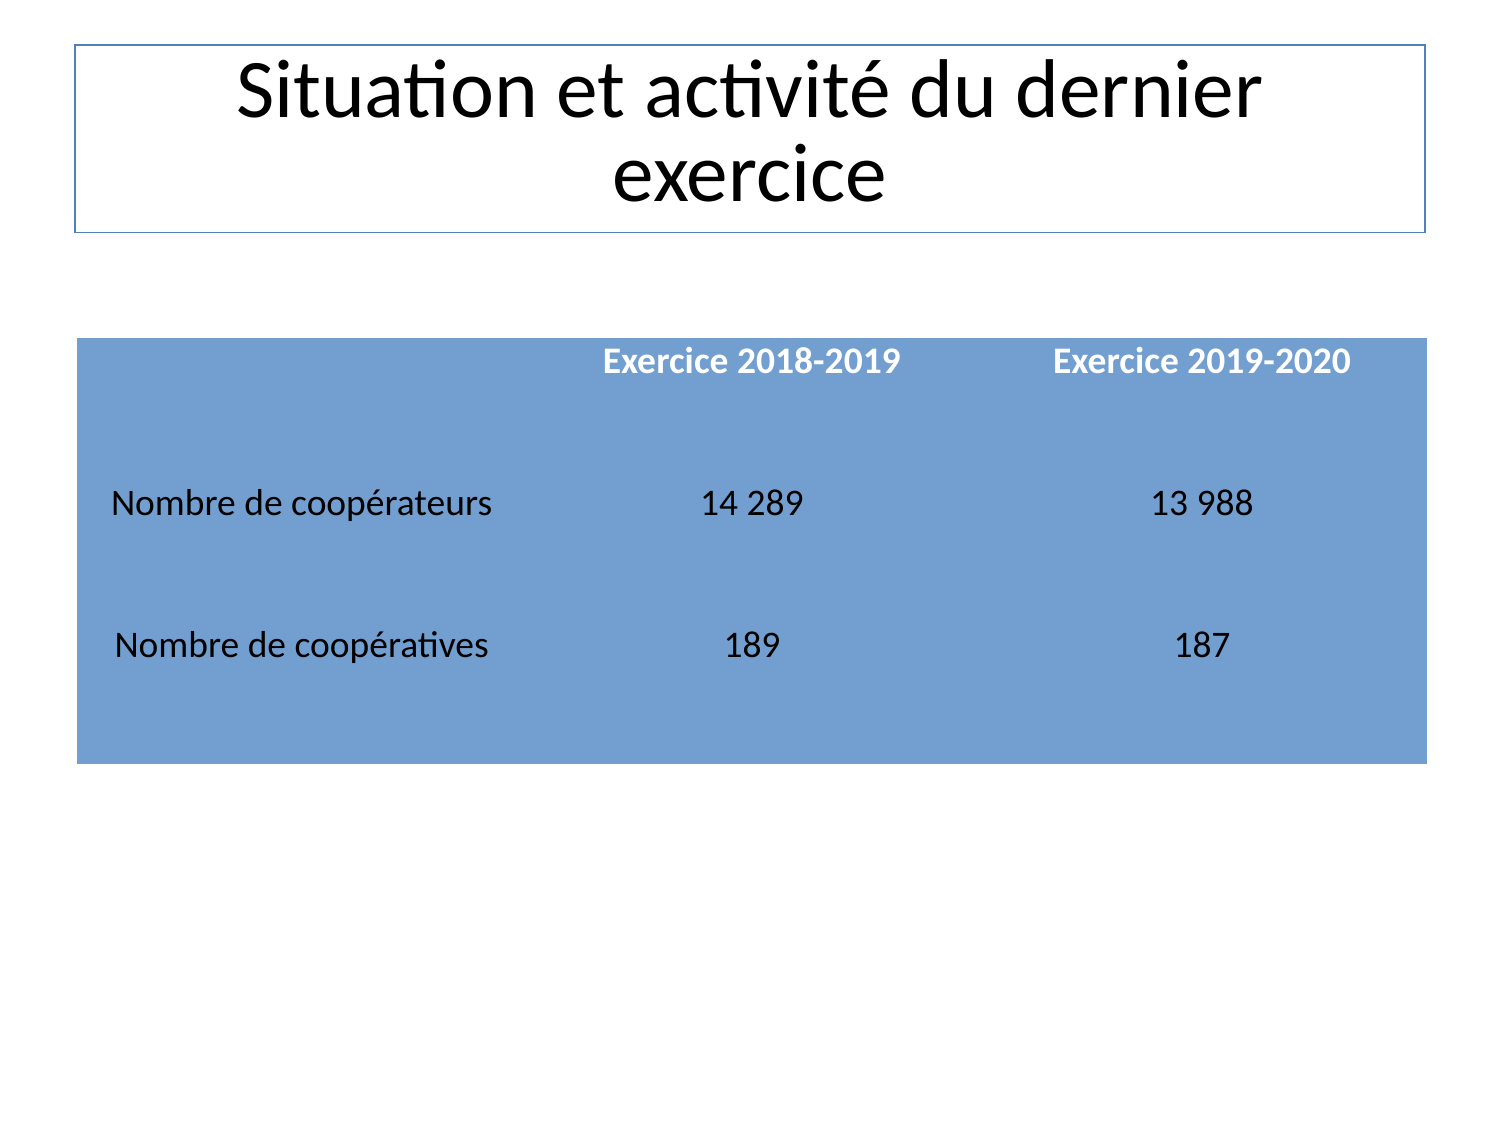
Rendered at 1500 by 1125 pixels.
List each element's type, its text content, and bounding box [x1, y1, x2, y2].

table_header Exercice 2018-2019 [527, 338, 977, 480]
table_cell 189 [527, 622, 977, 764]
table_cell 14 289 [527, 480, 977, 622]
table_cell Nombre de coopérateurs [77, 480, 527, 622]
text_box Situation et activité du dernier exercice [75, 45, 1426, 233]
table_cell 13 988 [977, 480, 1427, 622]
table_cell Nombre de coopératives [77, 622, 527, 764]
table_header Exercice 2019-2020 [977, 338, 1427, 480]
table_header [77, 338, 527, 480]
table_cell 187 [977, 622, 1427, 764]
